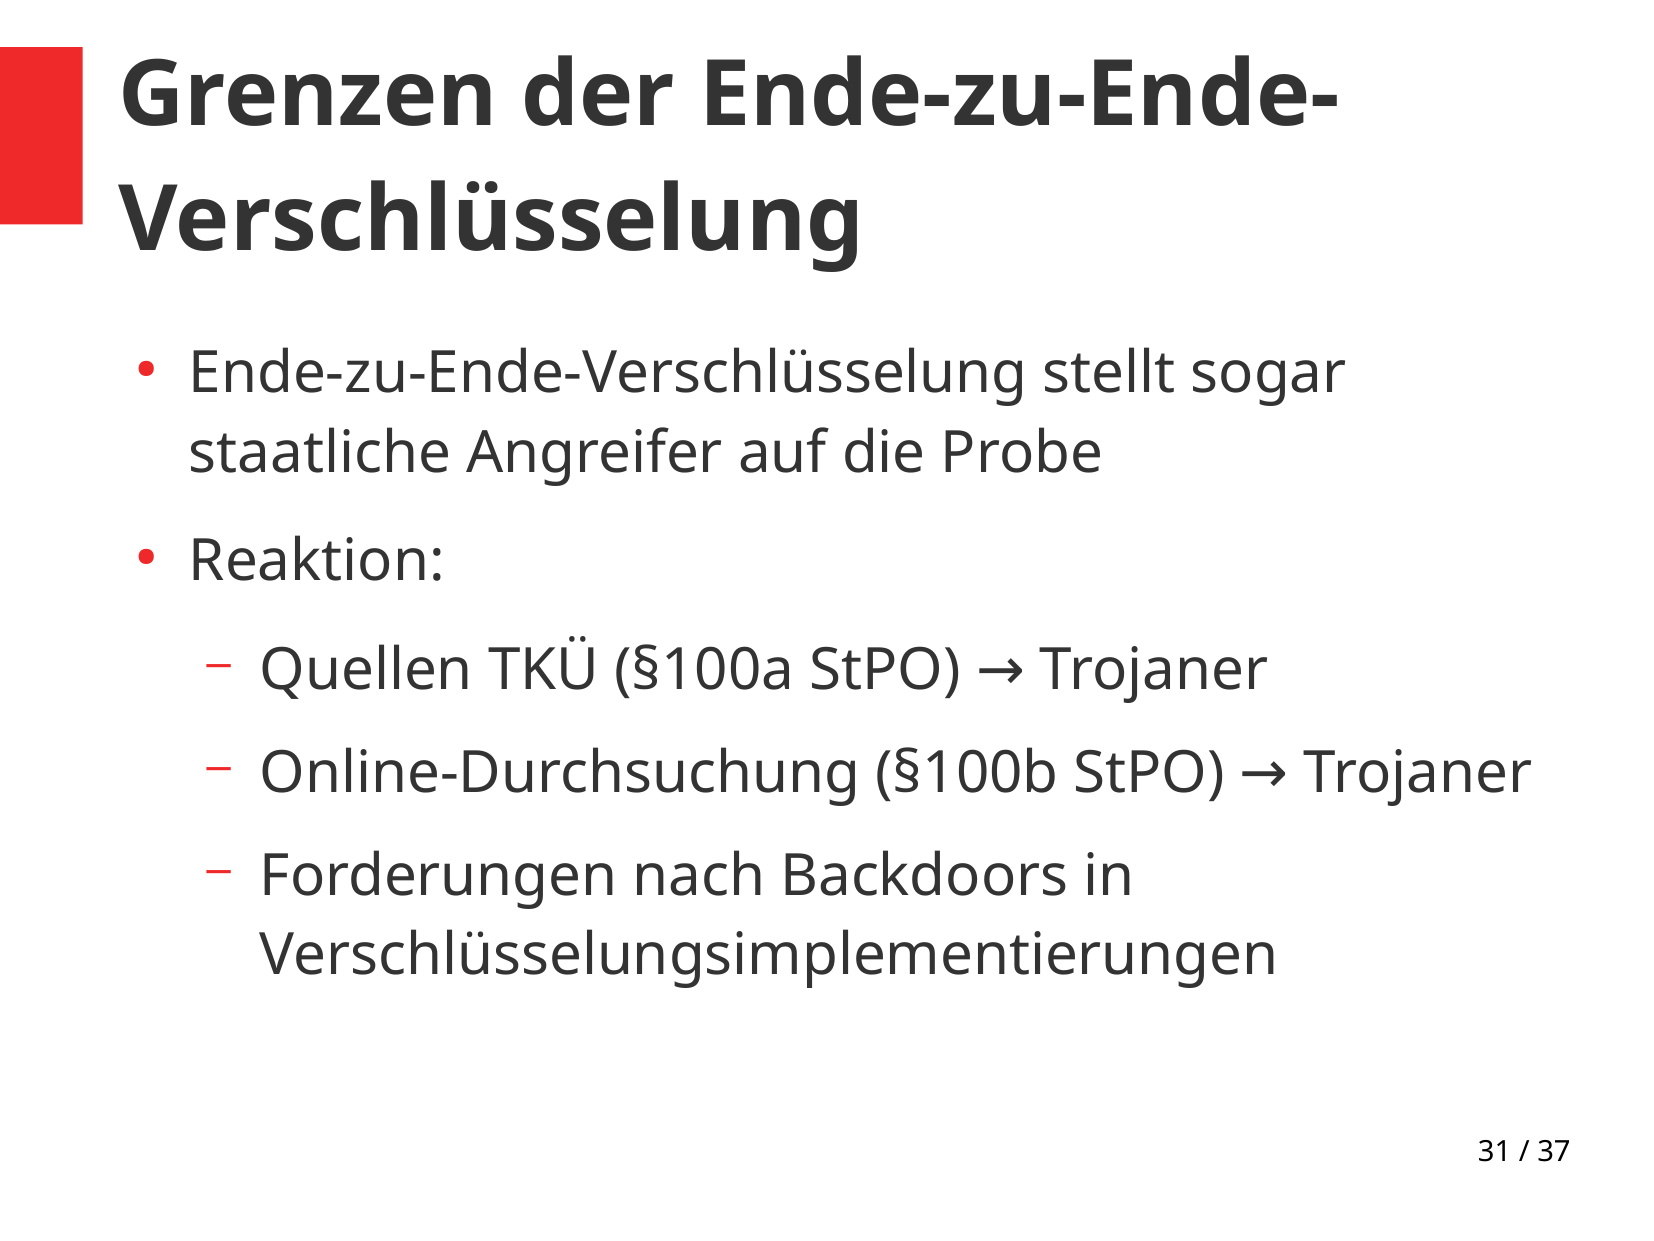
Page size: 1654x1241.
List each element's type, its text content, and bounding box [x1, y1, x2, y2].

list Ende-zu-Ende-Verschlüsselung stellt sogar staatliche Angreifer auf die Probe Reaktion: Quellen TKÜ (§100a StPO) → Trojaner Online-Durchsuchung (§100b StPO) → Trojaner Forderungen nach Backdoors in Verschlüsselungsimplementierungen [118, 330, 1536, 1051]
title Grenzen der Ende-zu-Ende-Verschlüsselung [118, 27, 1571, 278]
